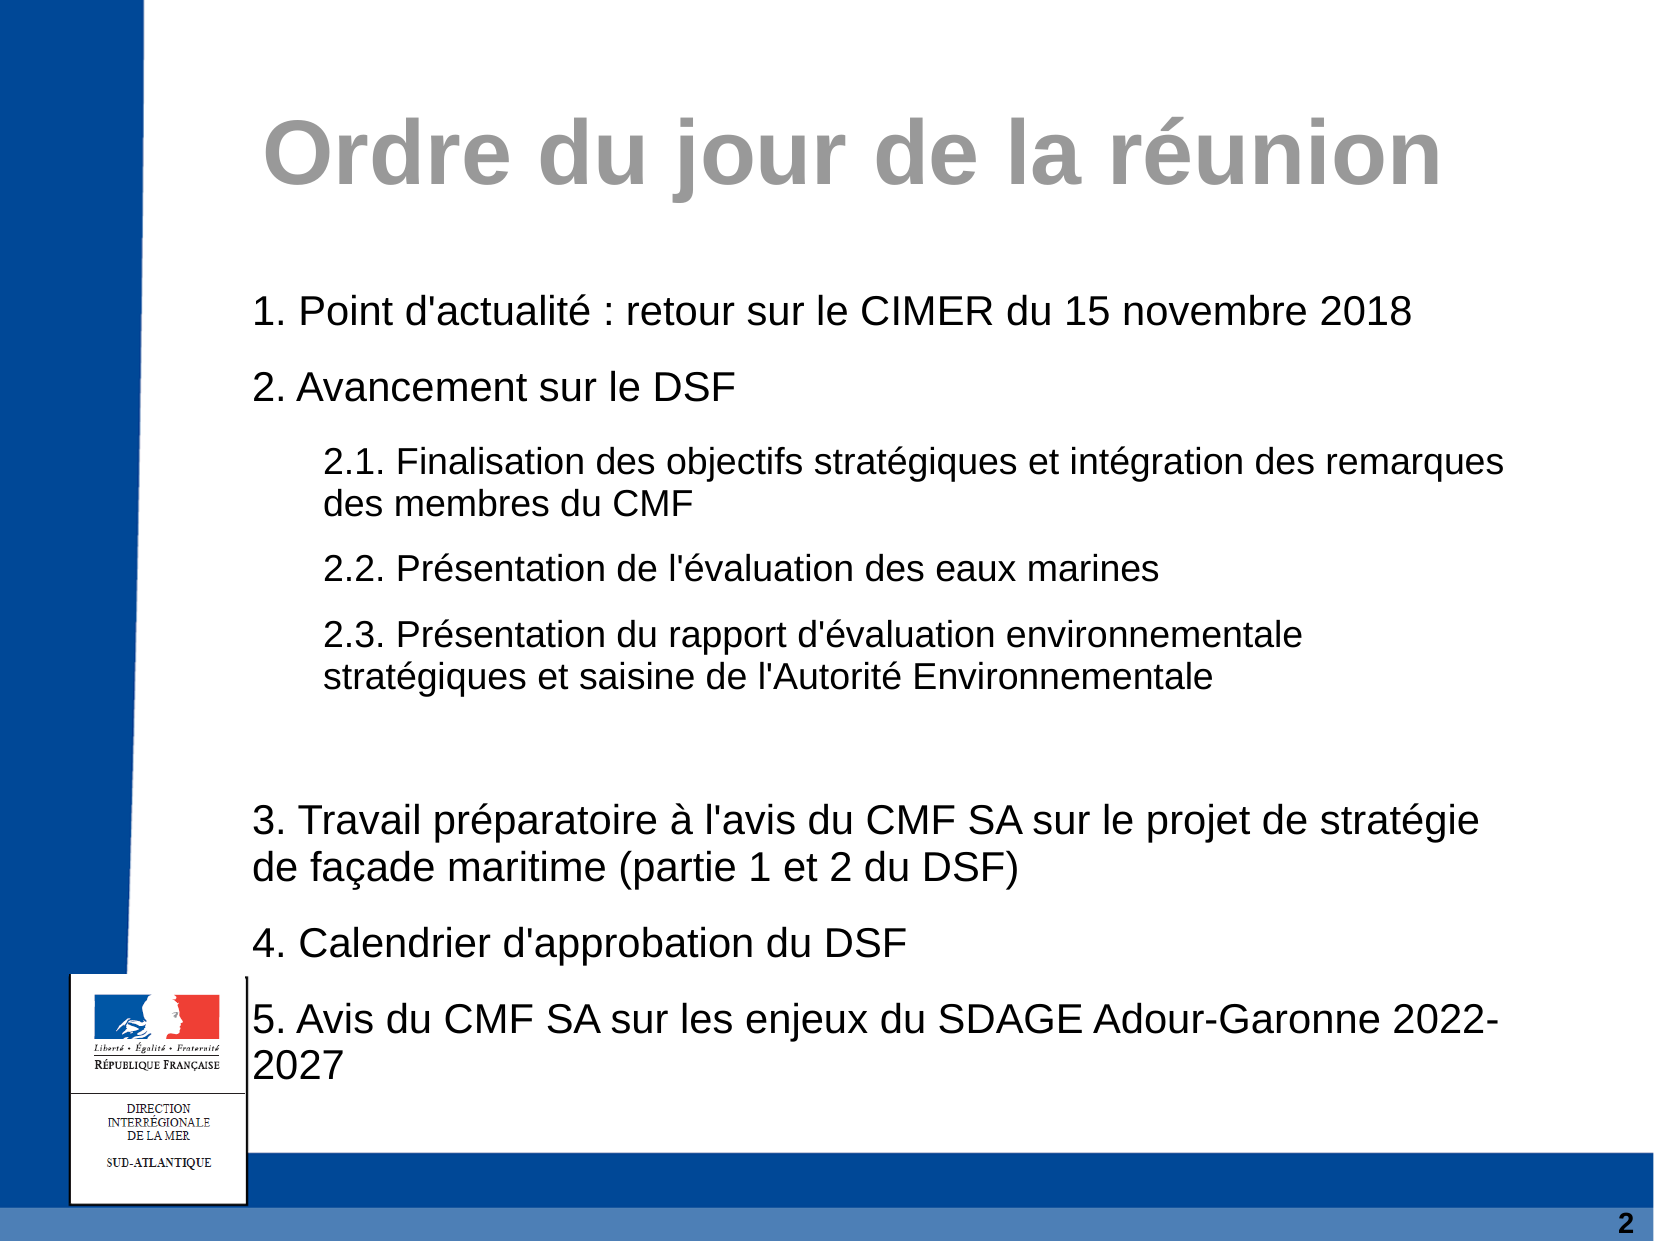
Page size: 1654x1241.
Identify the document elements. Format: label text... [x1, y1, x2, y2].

title Ordre du jour de la réunion [136, 56, 1571, 250]
picture [0, 0, 1654, 1241]
list 1. Point d'actualité : retour sur le CIMER du 15 novembre 2018 2. Avancement sur le DSF 2.1. Finalisation des objectifs stratégiques et intégration des remarques des membres du CMF 2.2. Présentation de l'évaluation des eaux marines 2.3. Présentation du rapport d'évaluation environnementale stratégiques et saisine de l'Autorité Environnementale 3. Travail préparatoire à l'avis du CMF SA sur le projet de stratégie de façade maritime (partie 1 et 2 du DSF) 4. Calendrier d'approbation du DSF 5. Avis du CMF SA sur les enjeux du SDAGE Adour-Garonne 2022-2027 [181, 288, 1511, 1198]
